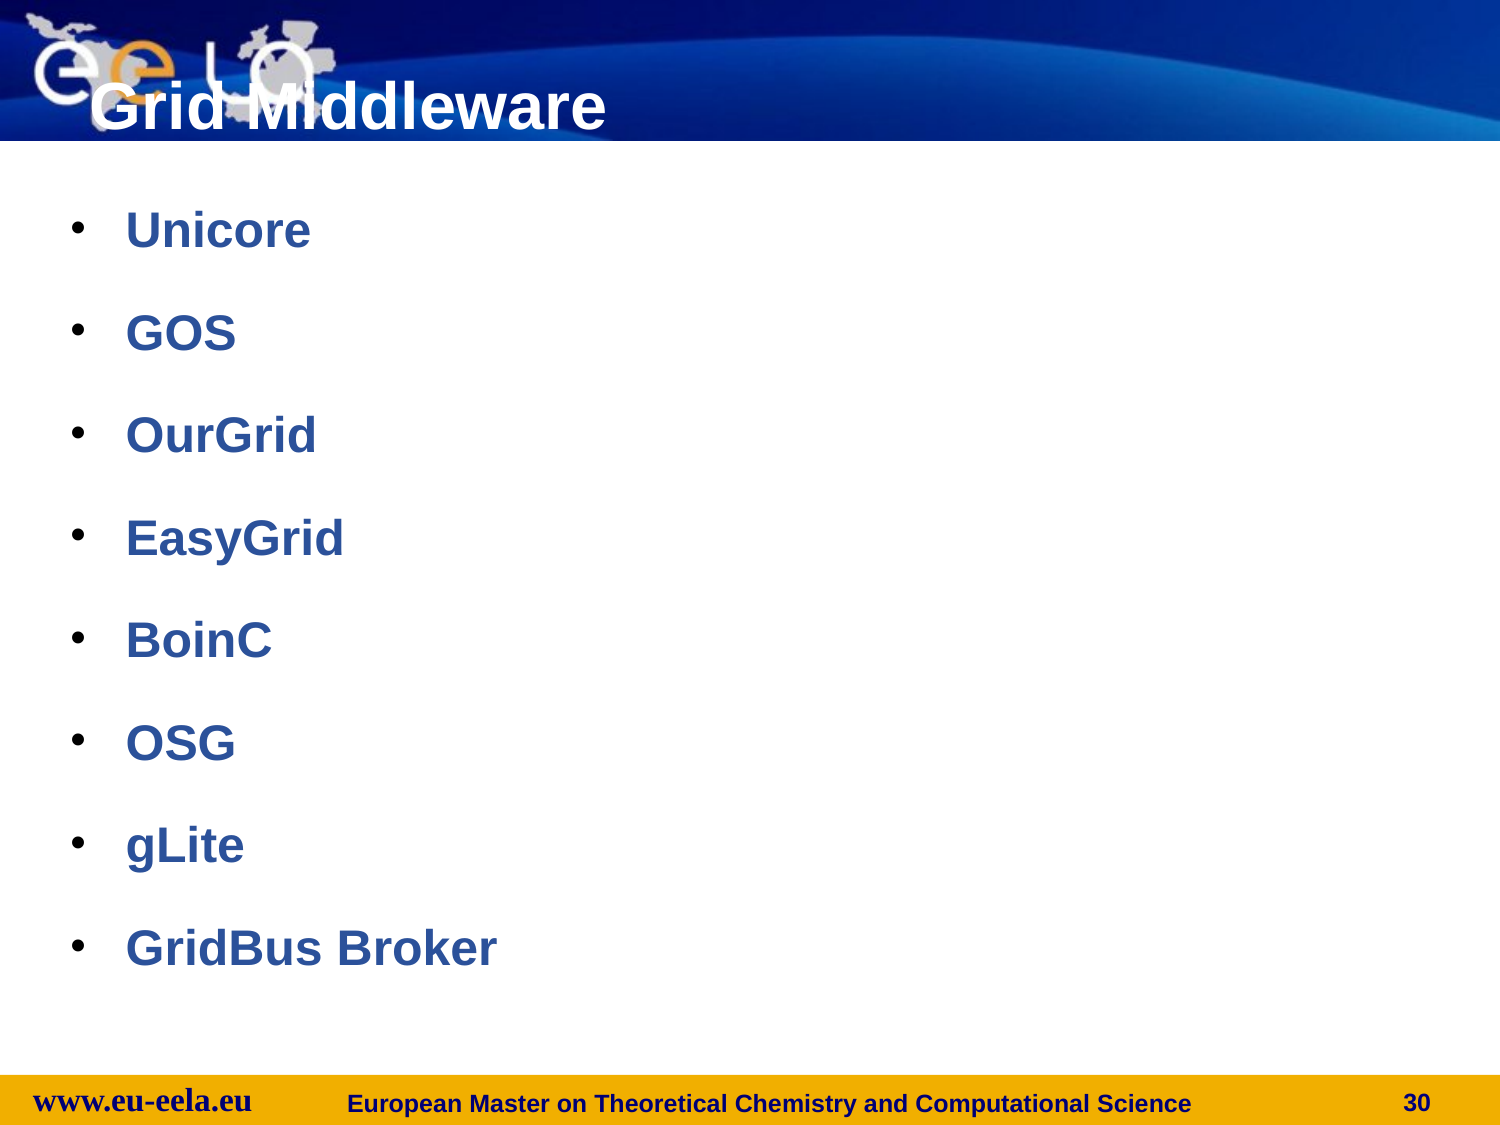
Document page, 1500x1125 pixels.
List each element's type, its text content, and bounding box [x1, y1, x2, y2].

text_box [1388, 1078, 1475, 1125]
text_box European Master on Theoretical Chemistry and Computational Science [332, 1080, 1388, 1125]
title Grid Middleware [75, 8, 1425, 159]
list Unicore GOS OurGrid EasyGrid BoinC OSG gLite GridBus Broker [54, 159, 1464, 1051]
